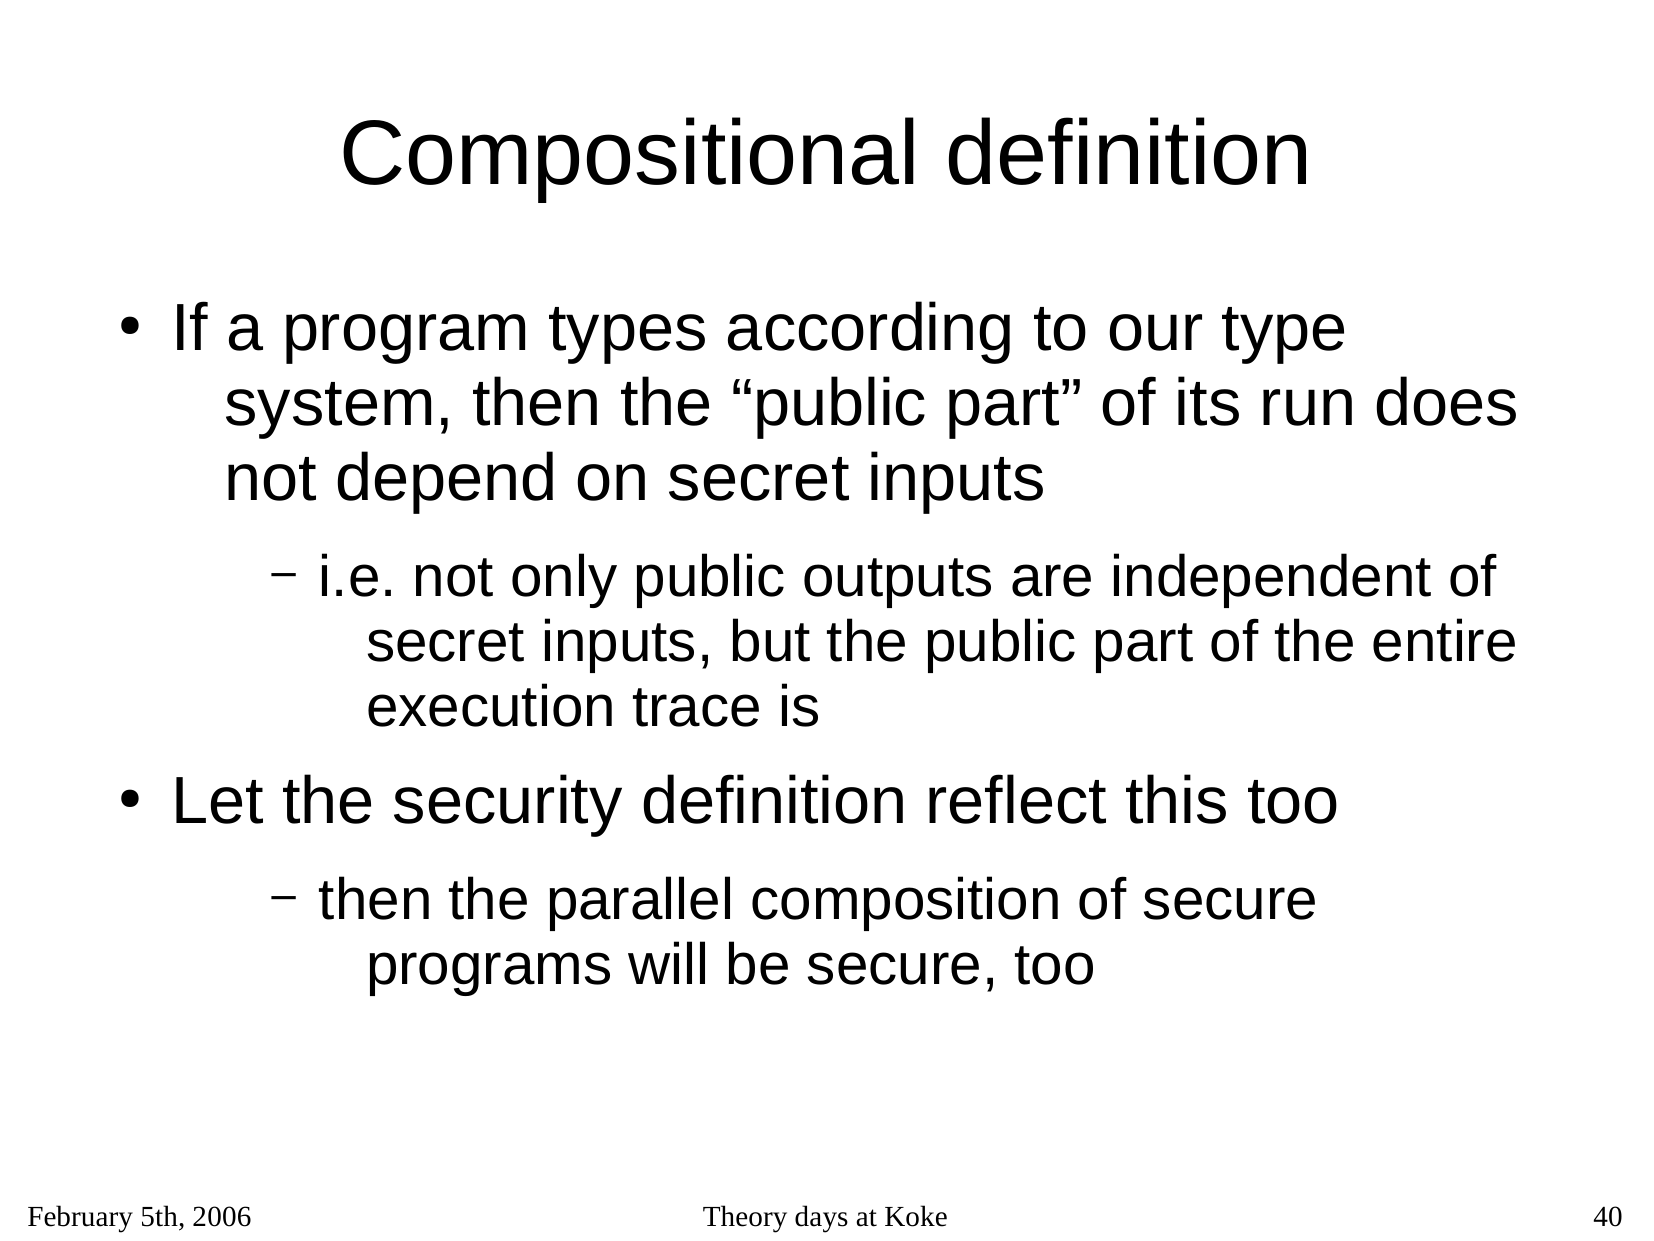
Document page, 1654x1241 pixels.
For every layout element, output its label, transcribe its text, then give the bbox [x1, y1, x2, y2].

title Compositional definition [82, 49, 1571, 257]
list If a program types according to our type system, then the “public part” of its run does not depend on secret inputs i.e. not only public outputs are independent of secret inputs, but the public part of the entire execution trace is Let the security definition reflect this too then the parallel composition of secure programs will be secure, too [82, 290, 1571, 1109]
